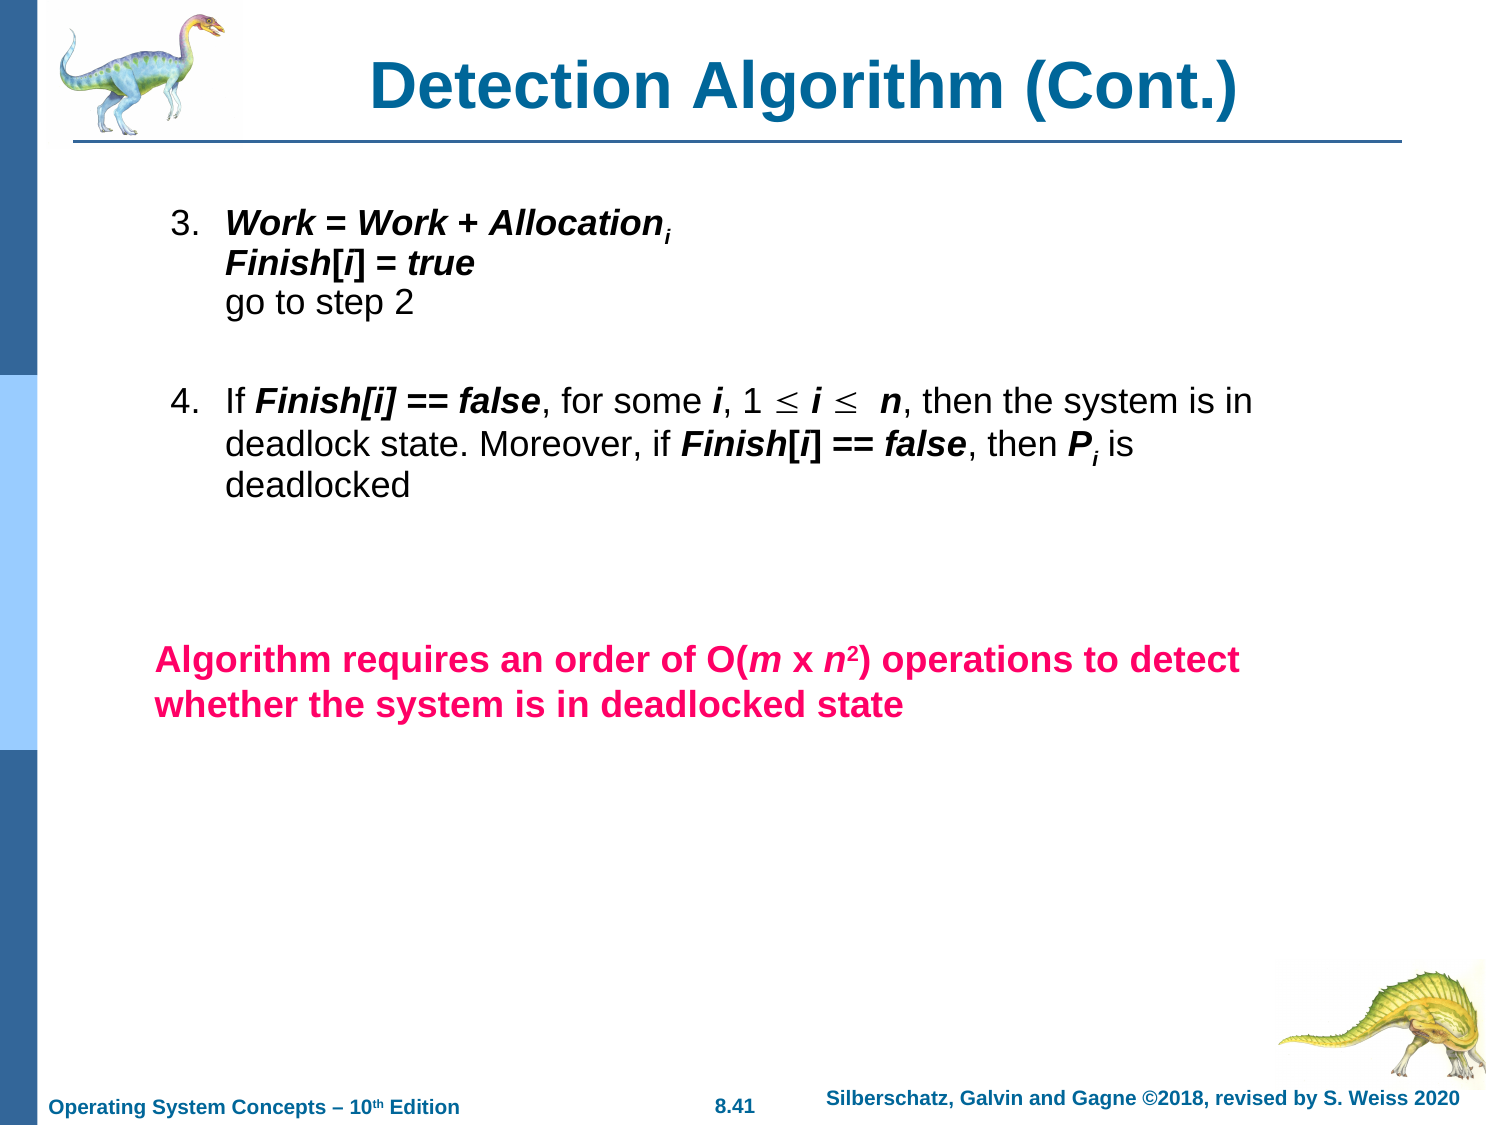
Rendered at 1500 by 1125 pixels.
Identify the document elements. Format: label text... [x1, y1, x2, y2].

picture [1275, 959, 1486, 1095]
title Detection Algorithm (Cont.) [185, 35, 1425, 130]
list 3. Work = Work + Allocationi Finish[i] = true go to step 2 4. If Finish[i] == false, for some i, 1  i  n, then the system is in deadlock state. Moreover, if Finish[i] == false, then Pi is deadlocked [155, 192, 1340, 569]
picture [46, 0, 243, 149]
text_box Algorithm requires an order of O(m x n2) operations to detect whether the system is in deadlocked state [139, 627, 1403, 802]
